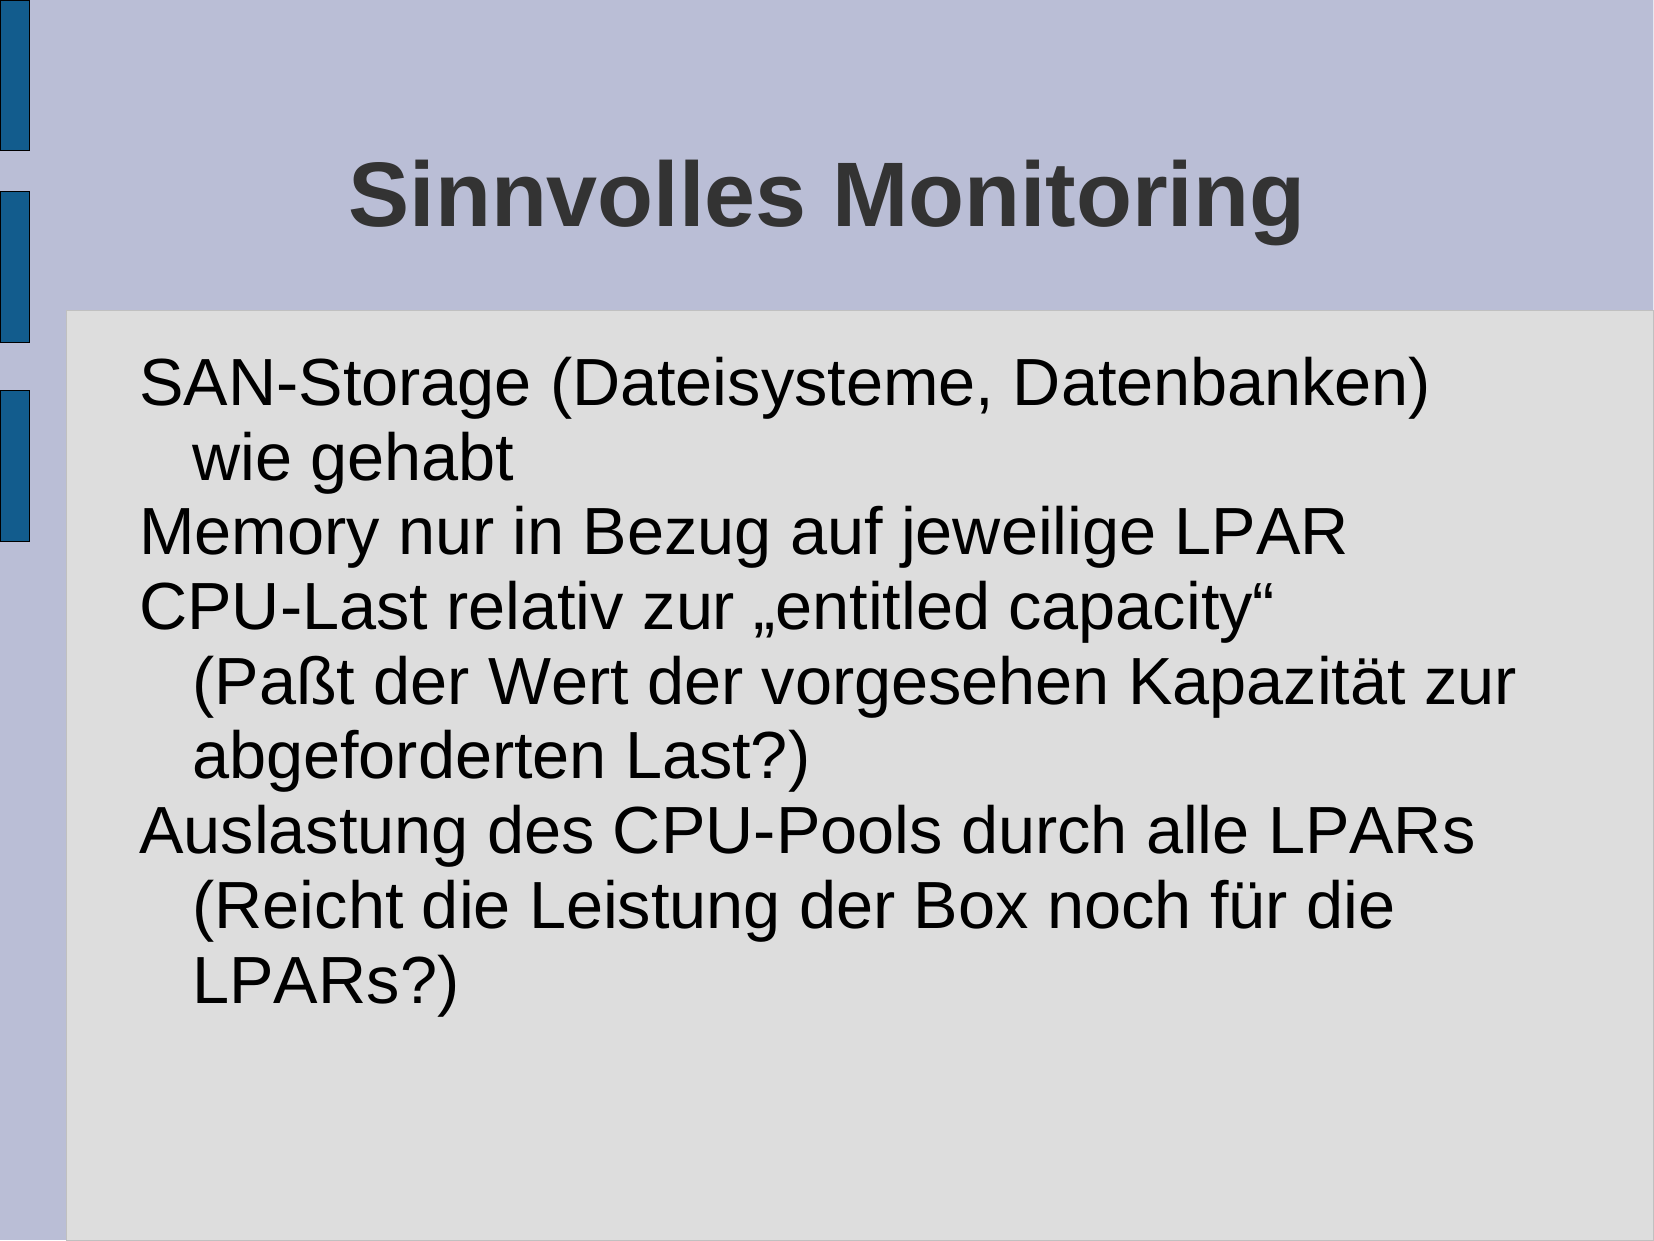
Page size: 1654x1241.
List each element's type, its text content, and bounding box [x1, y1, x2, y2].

title Sinnvolles Monitoring [121, 91, 1534, 299]
list SAN-Storage (Dateisysteme, Datenbanken) wie gehabt Memory nur in Bezug auf jeweilige LPAR CPU-Last relativ zur „entitled capacity“ (Paßt der Wert der vorgesehen Kapazität zur abgeforderten Last?) Auslastung des CPU-Pools durch alle LPARs (Reicht die Leistung der Box noch für die LPARs?) [121, 344, 1534, 1127]
